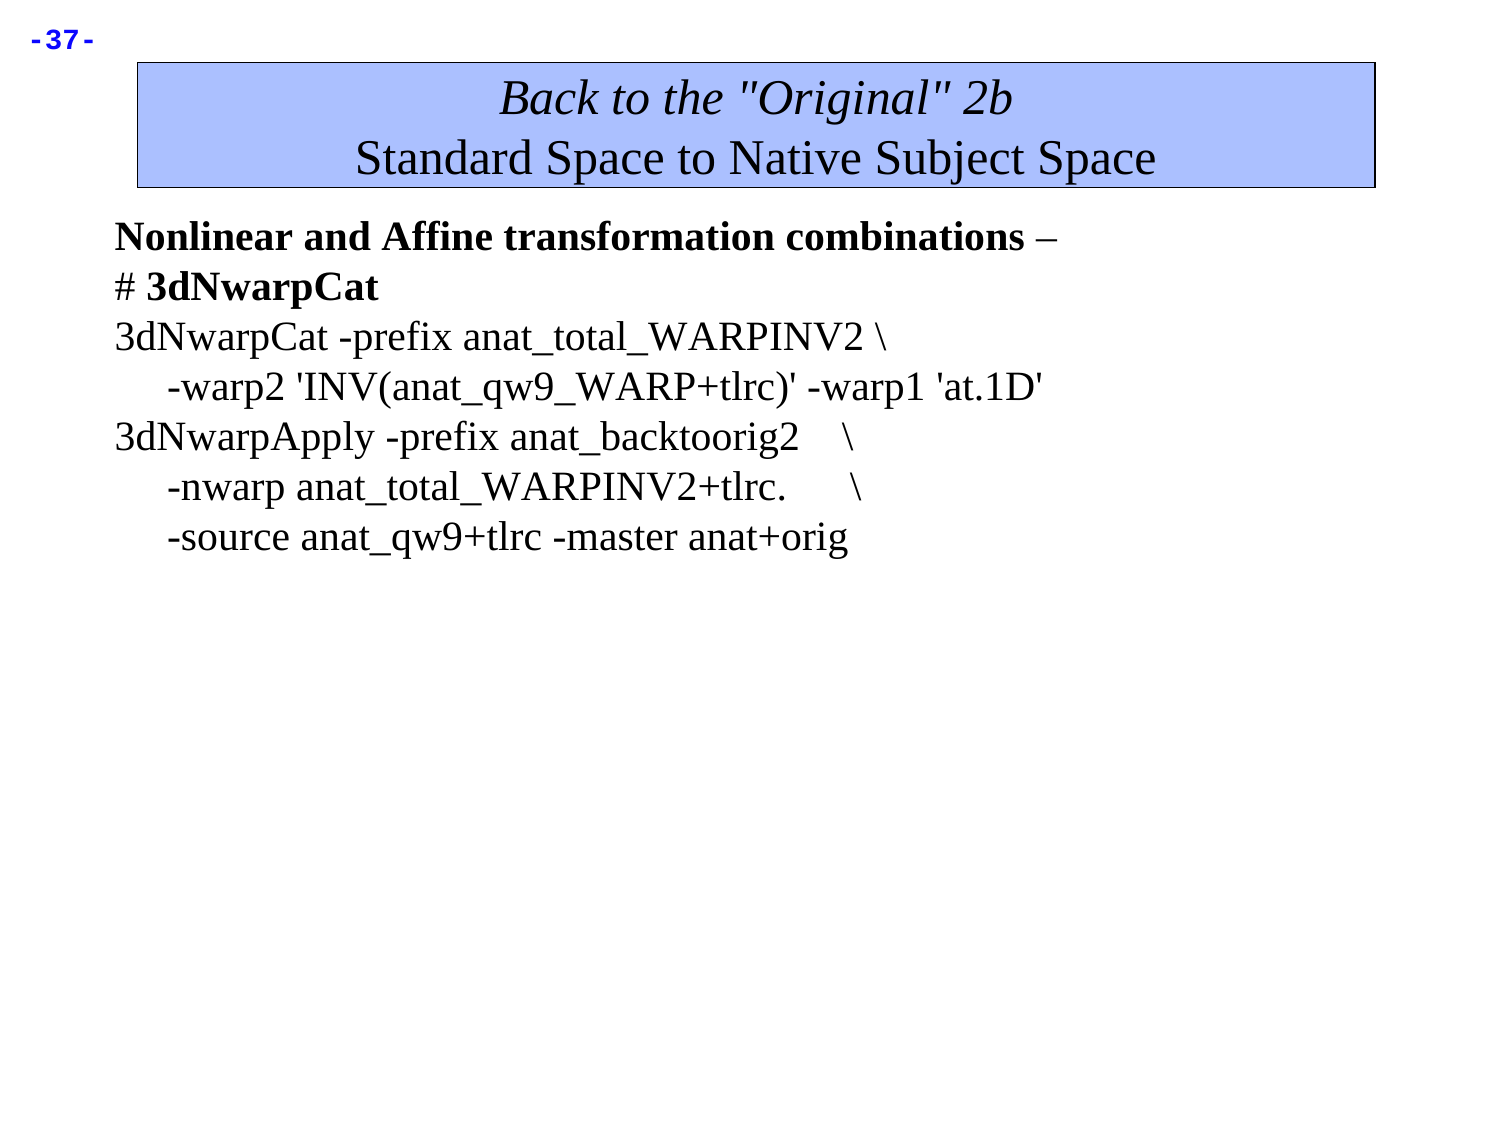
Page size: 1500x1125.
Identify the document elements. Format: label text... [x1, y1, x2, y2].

title Back to the "Original" 2b Standard Space to Native Subject Space [137, 62, 1375, 188]
text_box Nonlinear and Affine transformation combinations – # 3dNwarpCat 3dNwarpCat -prefix anat_total_WARPINV2 \ -warp2 'INV(anat_qw9_WARP+tlrc)' -warp1 'at.1D' 3dNwarpApply -prefix anat_backtoorig2 \ -nwarp anat_total_WARPINV2+tlrc. \ -source anat_qw9+tlrc -master anat+orig [99, 200, 1500, 717]
